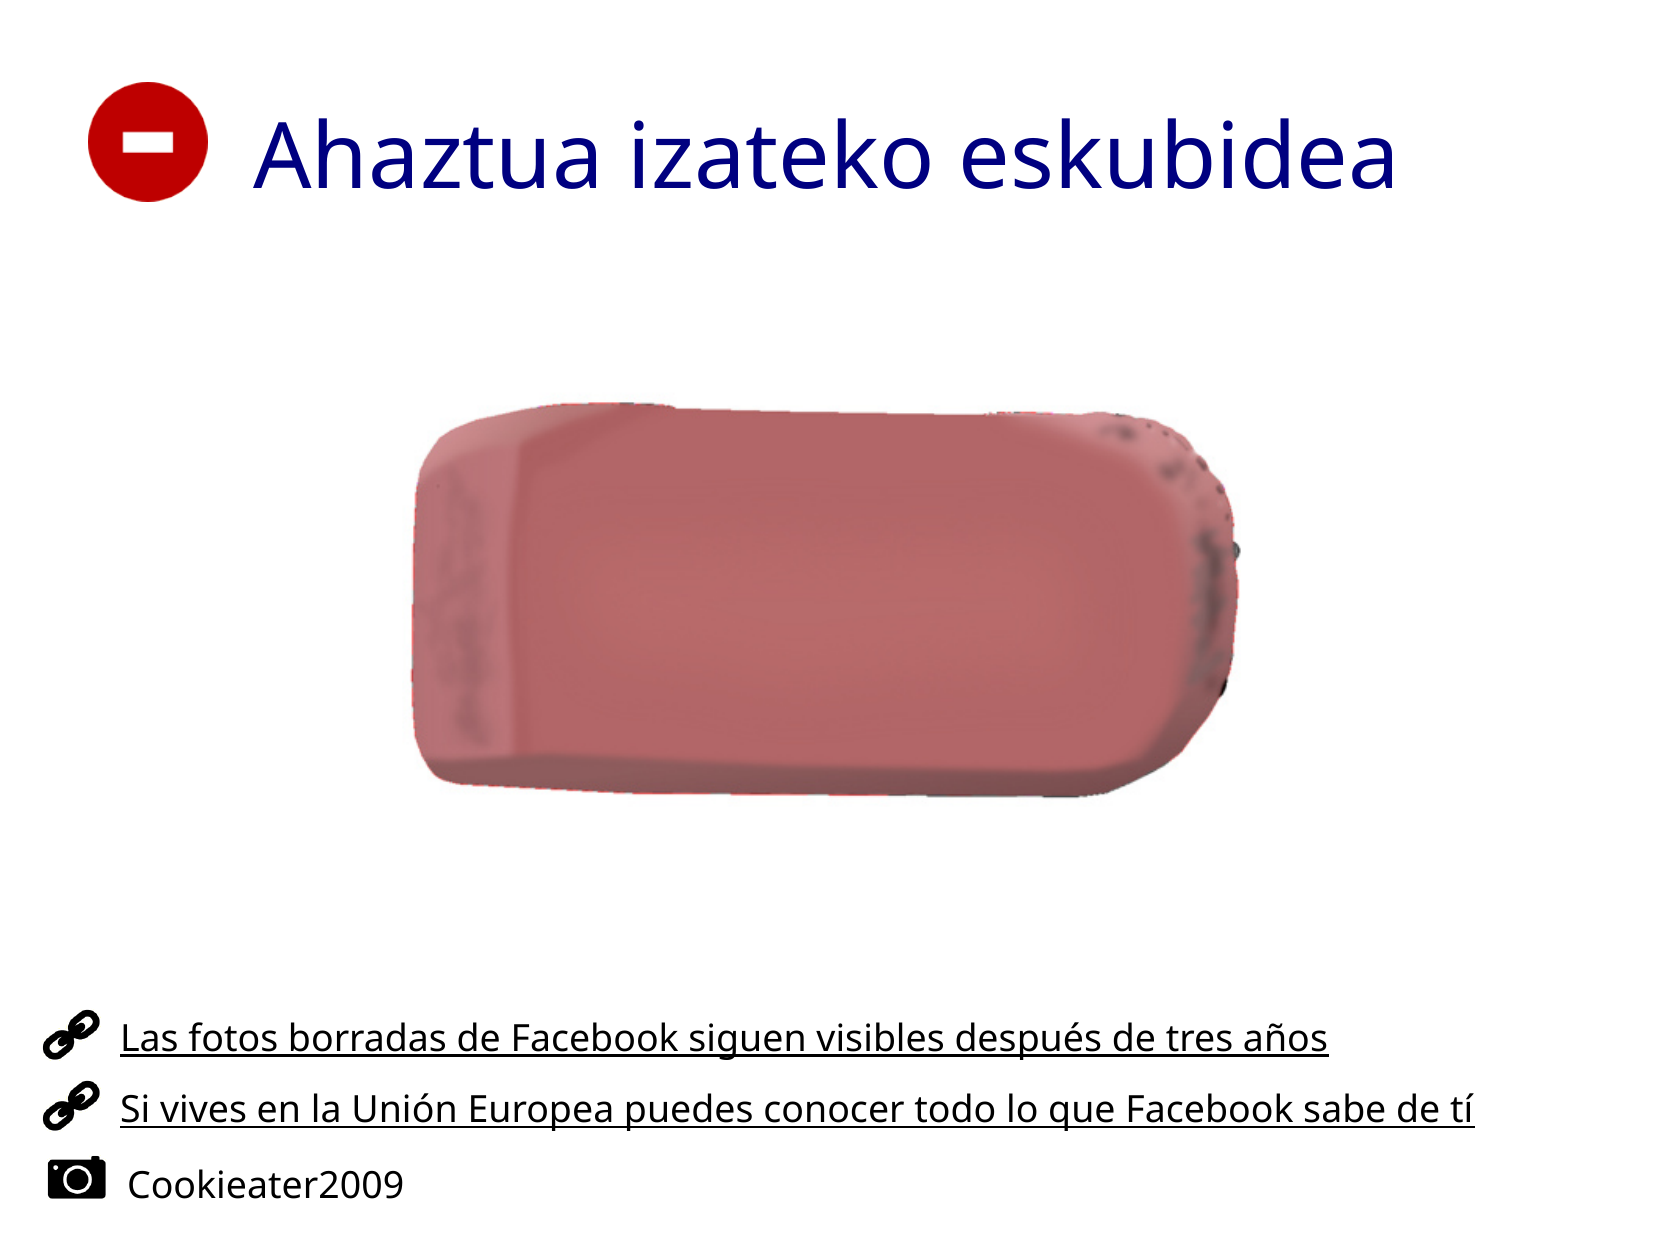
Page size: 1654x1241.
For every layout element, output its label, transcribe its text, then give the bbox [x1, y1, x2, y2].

text_box Las fotos borradas de Facebook siguen visibles después de tres años [105, 1004, 1293, 1061]
picture [41, 1079, 101, 1132]
text_box Ahaztua izateko eskubidea [238, 83, 1604, 207]
picture [315, 318, 1316, 912]
picture [88, 82, 208, 202]
picture [46, 1154, 107, 1200]
text_box Cookieater2009 [112, 1151, 414, 1209]
picture [41, 1008, 101, 1061]
text_box Si vives en la Unión Europea puedes conocer todo lo que Facebook sabe de tí [105, 1075, 1433, 1132]
